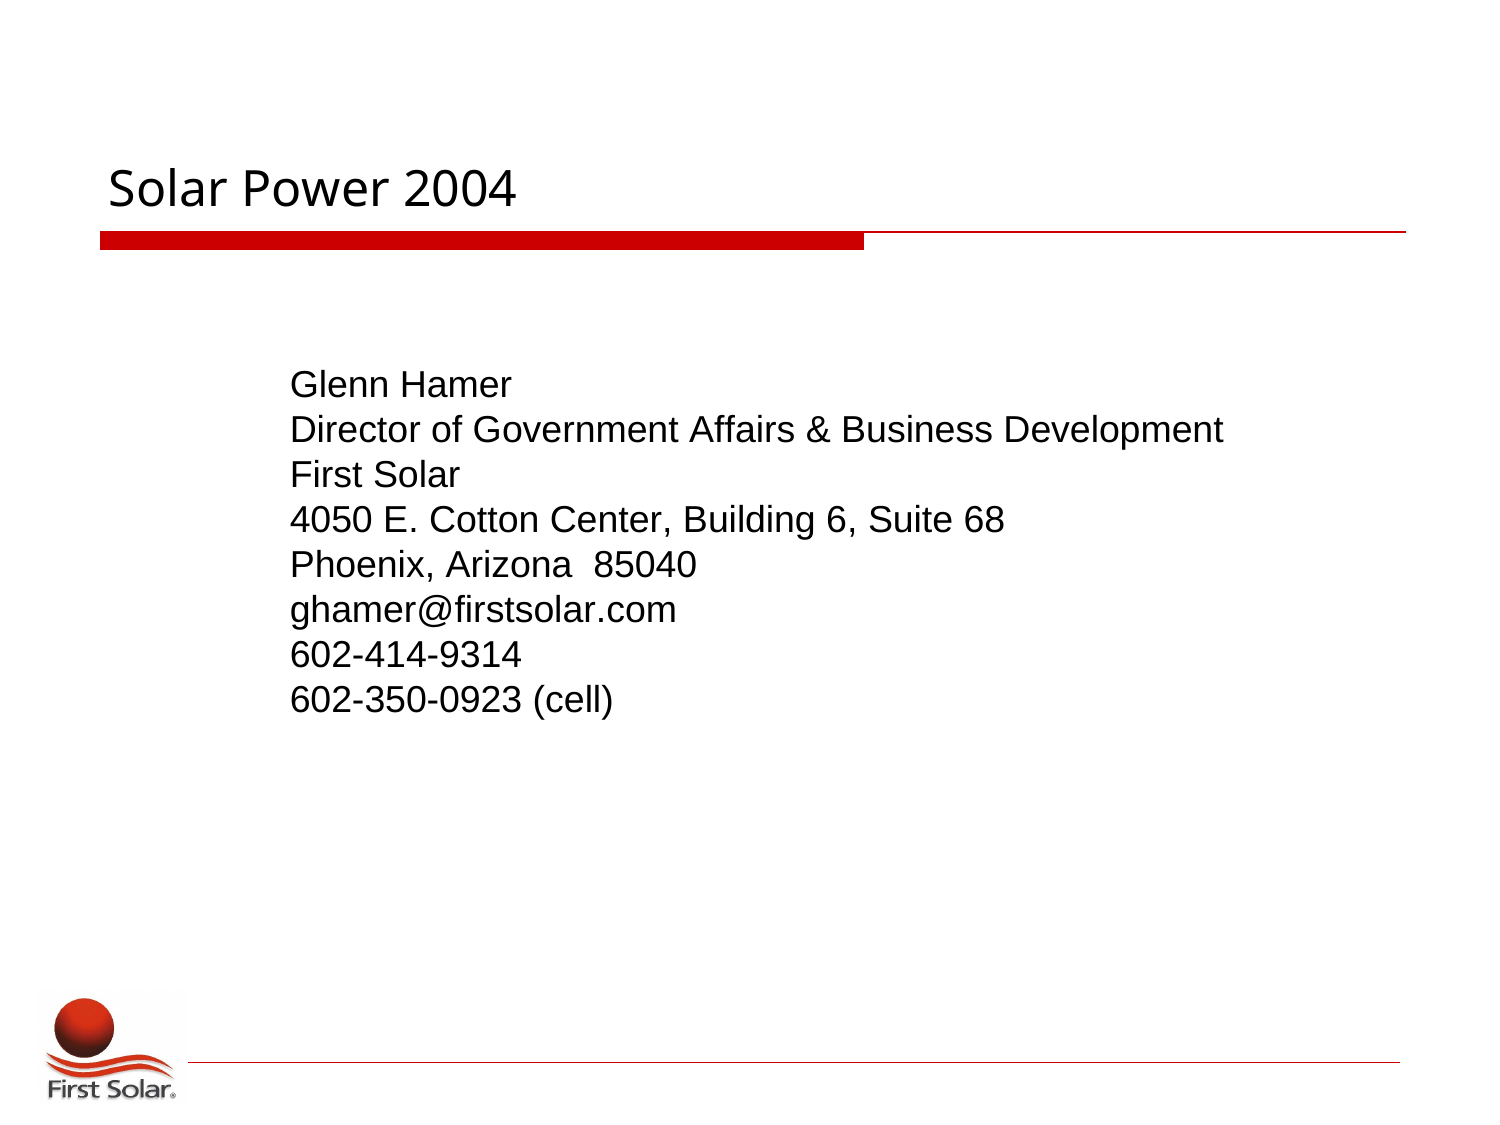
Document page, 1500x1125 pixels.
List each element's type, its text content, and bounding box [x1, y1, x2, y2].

title Solar Power 2004 [94, 24, 1407, 225]
text_box Glenn Hamer Director of Government Affairs & Business Development First Solar 4050 E. Cotton Center, Building 6, Suite 68 Phoenix, Arizona 85040 ghamer@firstsolar.com 602-414-9314 602-350-0923 (cell) [275, 352, 1313, 728]
picture [37, 987, 188, 1103]
